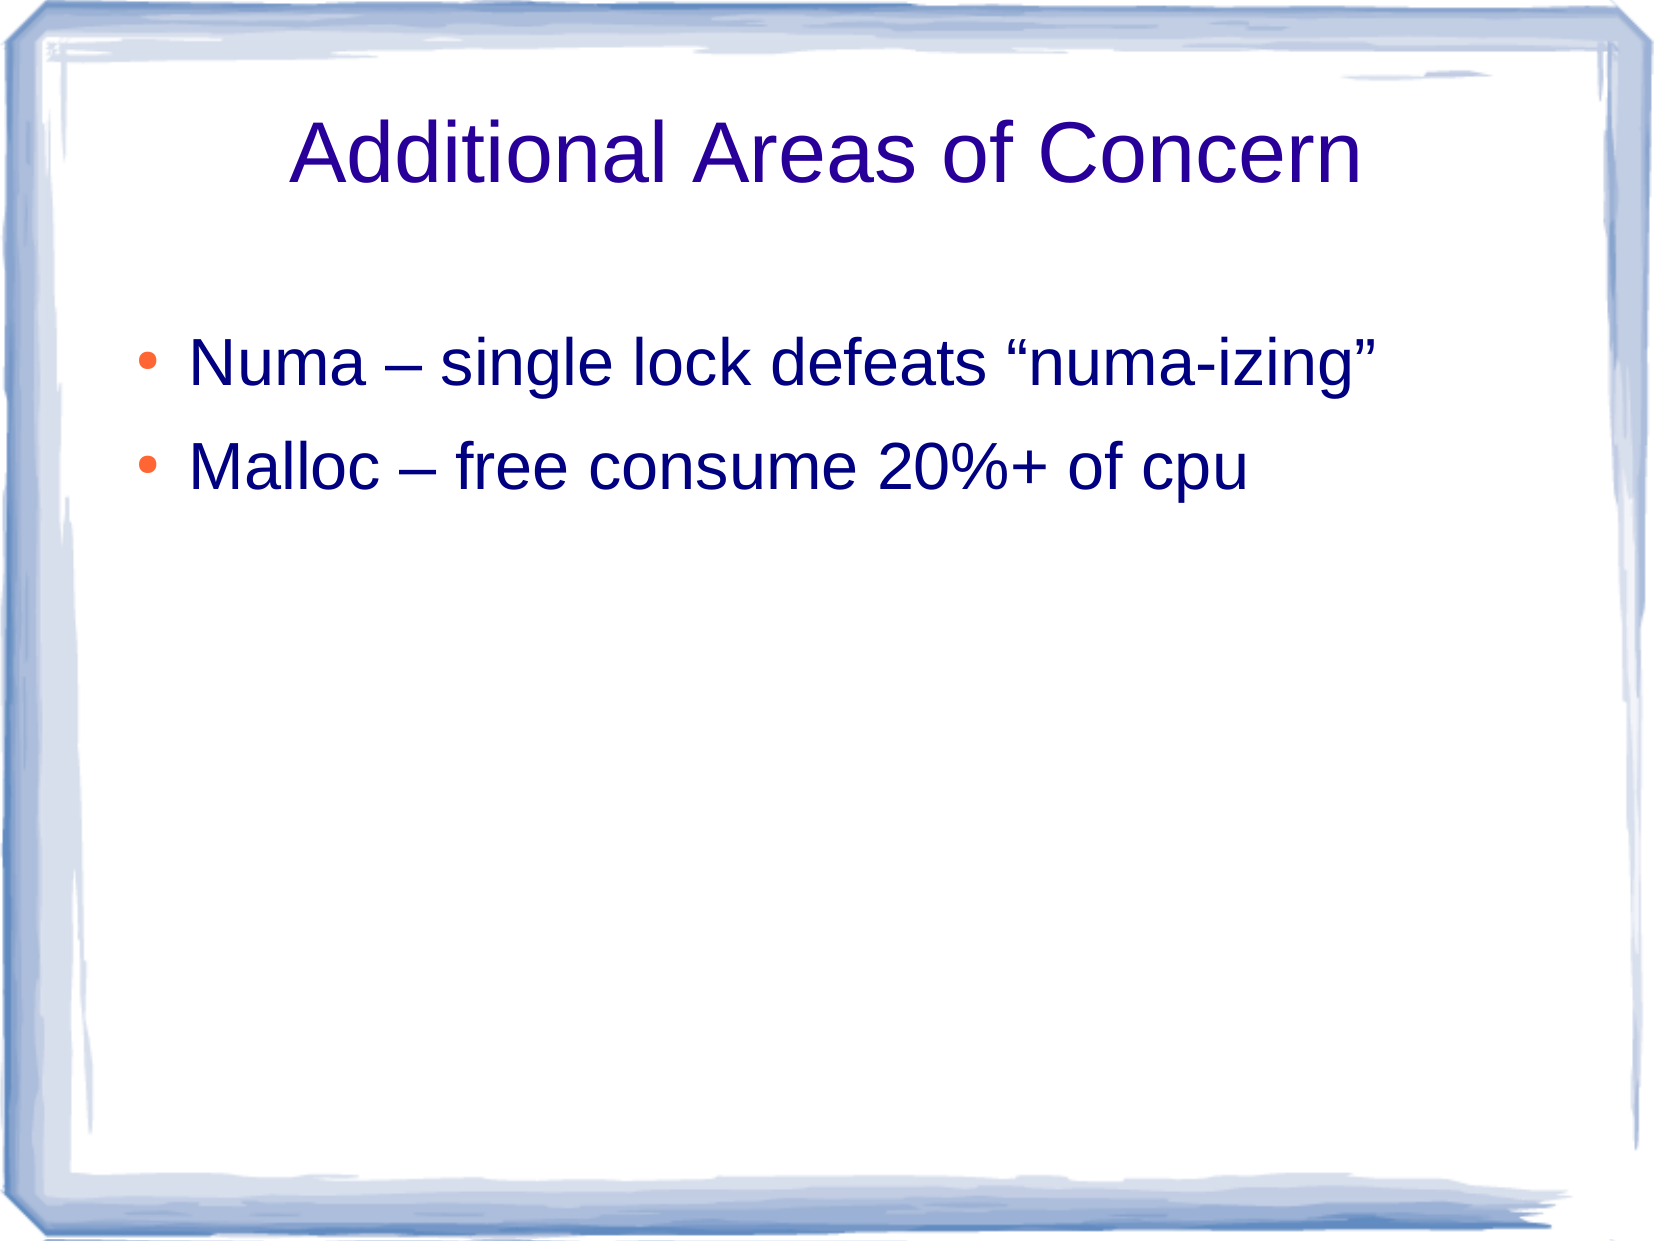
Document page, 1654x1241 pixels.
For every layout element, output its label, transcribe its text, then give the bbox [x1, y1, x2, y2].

picture [0, 0, 1654, 1241]
list Numa – single lock defeats “numa-izing” Malloc – free consume 20%+ of cpu [118, 324, 1571, 1004]
title Additional Areas of Concern [82, 49, 1571, 257]
